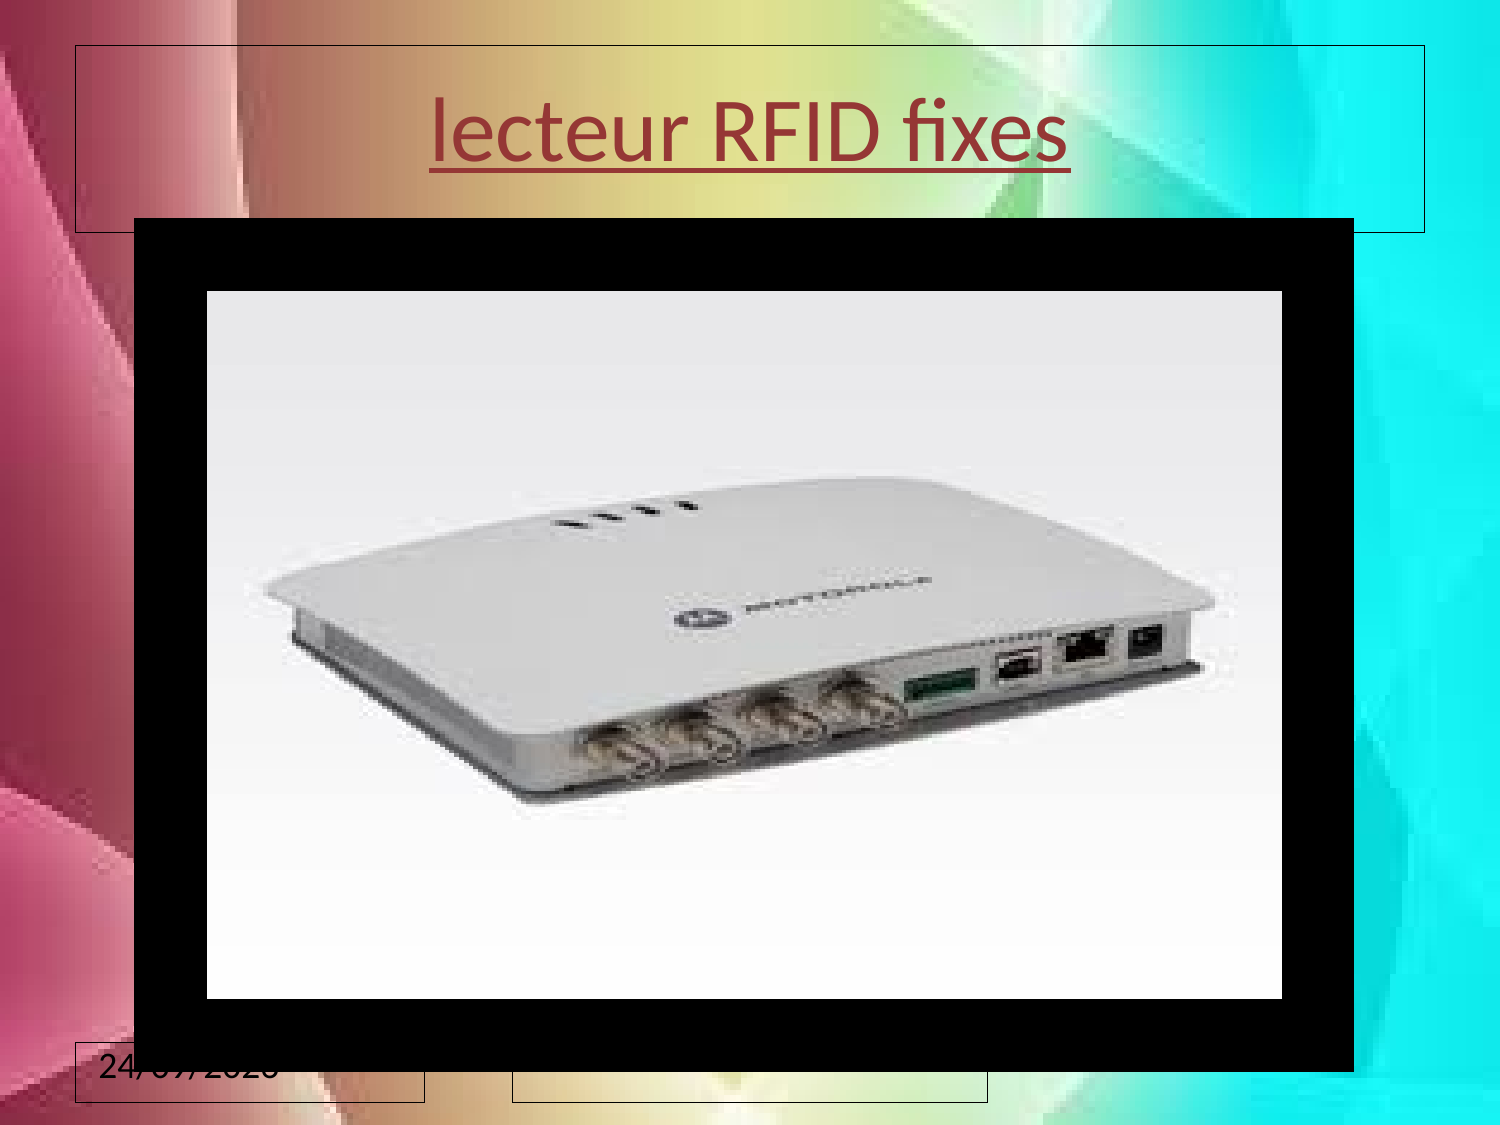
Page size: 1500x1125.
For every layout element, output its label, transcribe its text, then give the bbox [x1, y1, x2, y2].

picture [0, 0, 1500, 1125]
title lecteur RFID fixes [75, 45, 1425, 233]
